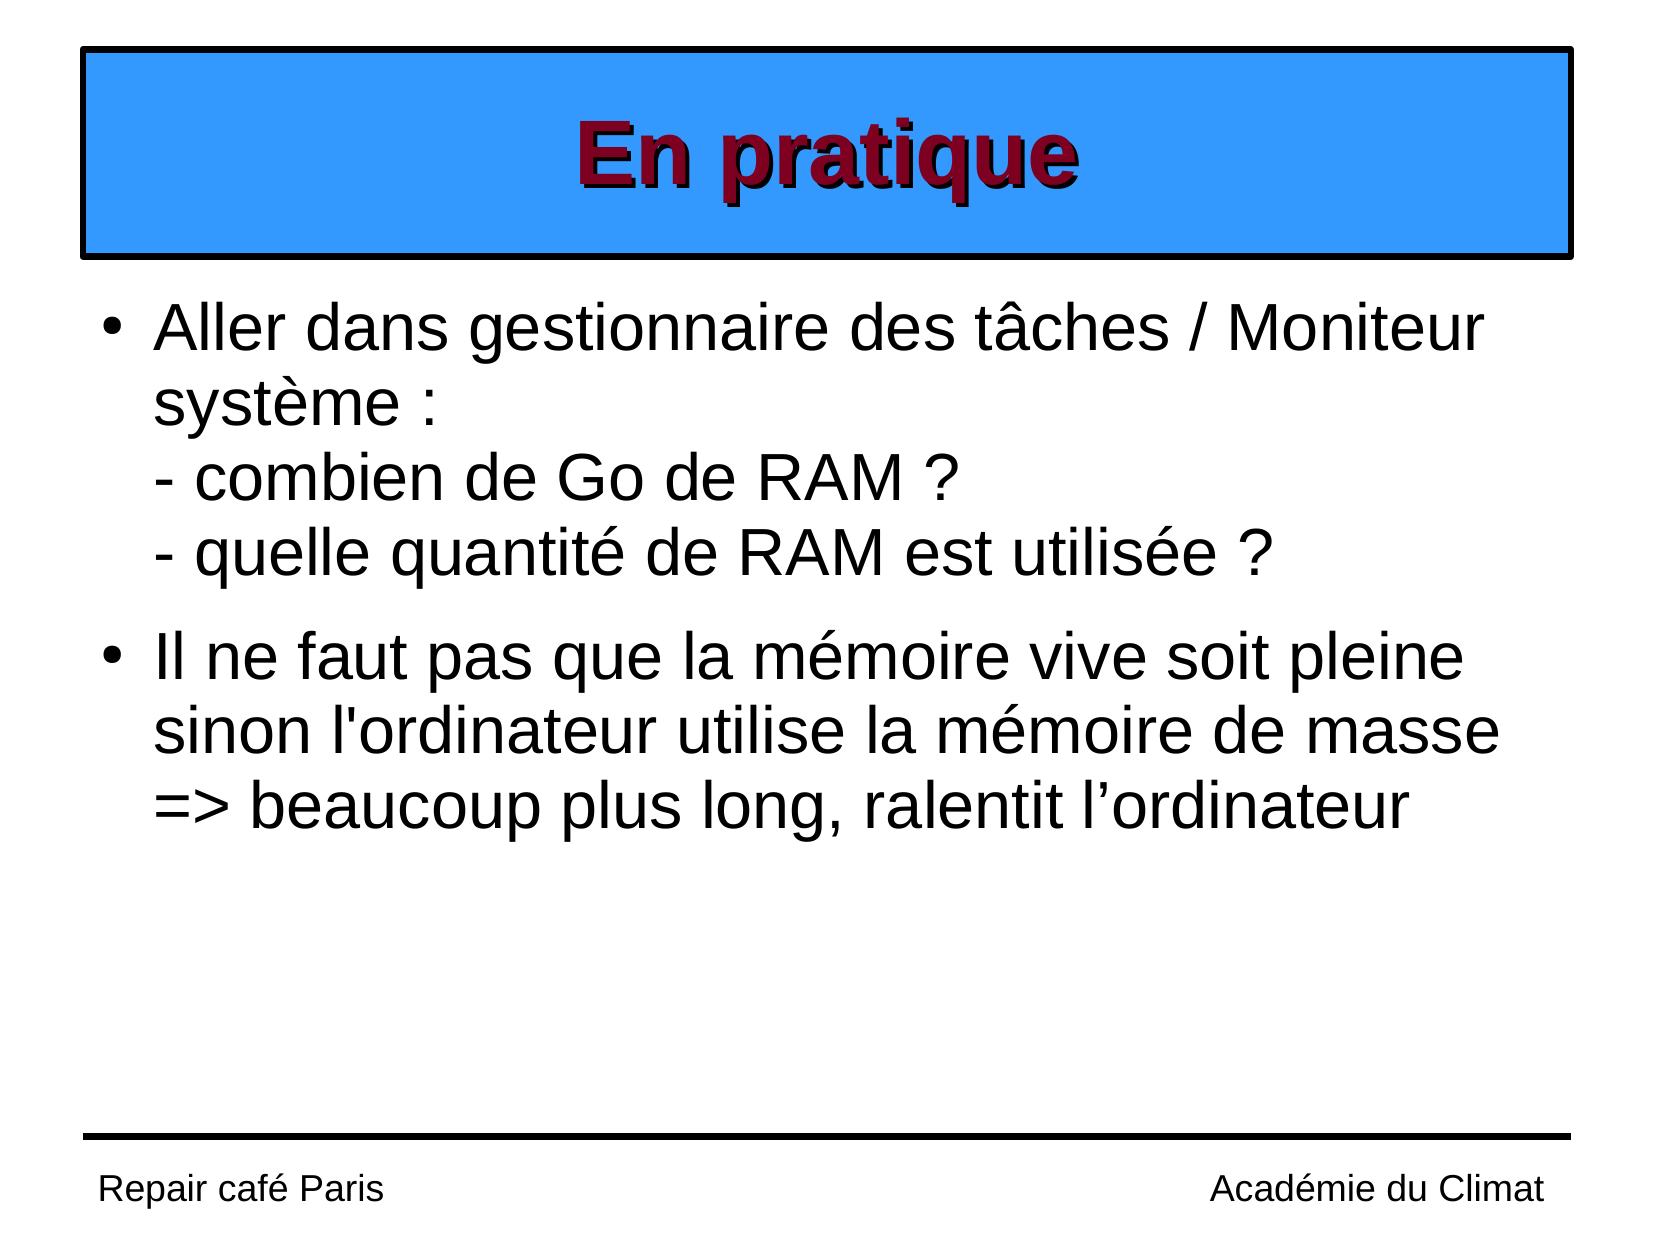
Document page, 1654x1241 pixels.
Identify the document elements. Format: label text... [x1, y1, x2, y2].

list Aller dans gestionnaire des tâches / Moniteur système : - combien de Go de RAM ? - quelle quantité de RAM est utilisée ? Il ne faut pas que la mémoire vive soit pleine sinon l'ordinateur utilise la mémoire de masse => beaucoup plus long, ralentit l’ordinateur [82, 290, 1571, 1010]
title En pratique [82, 49, 1571, 257]
text_box Repair café Paris Académie du Climat [82, 1160, 1571, 1217]
